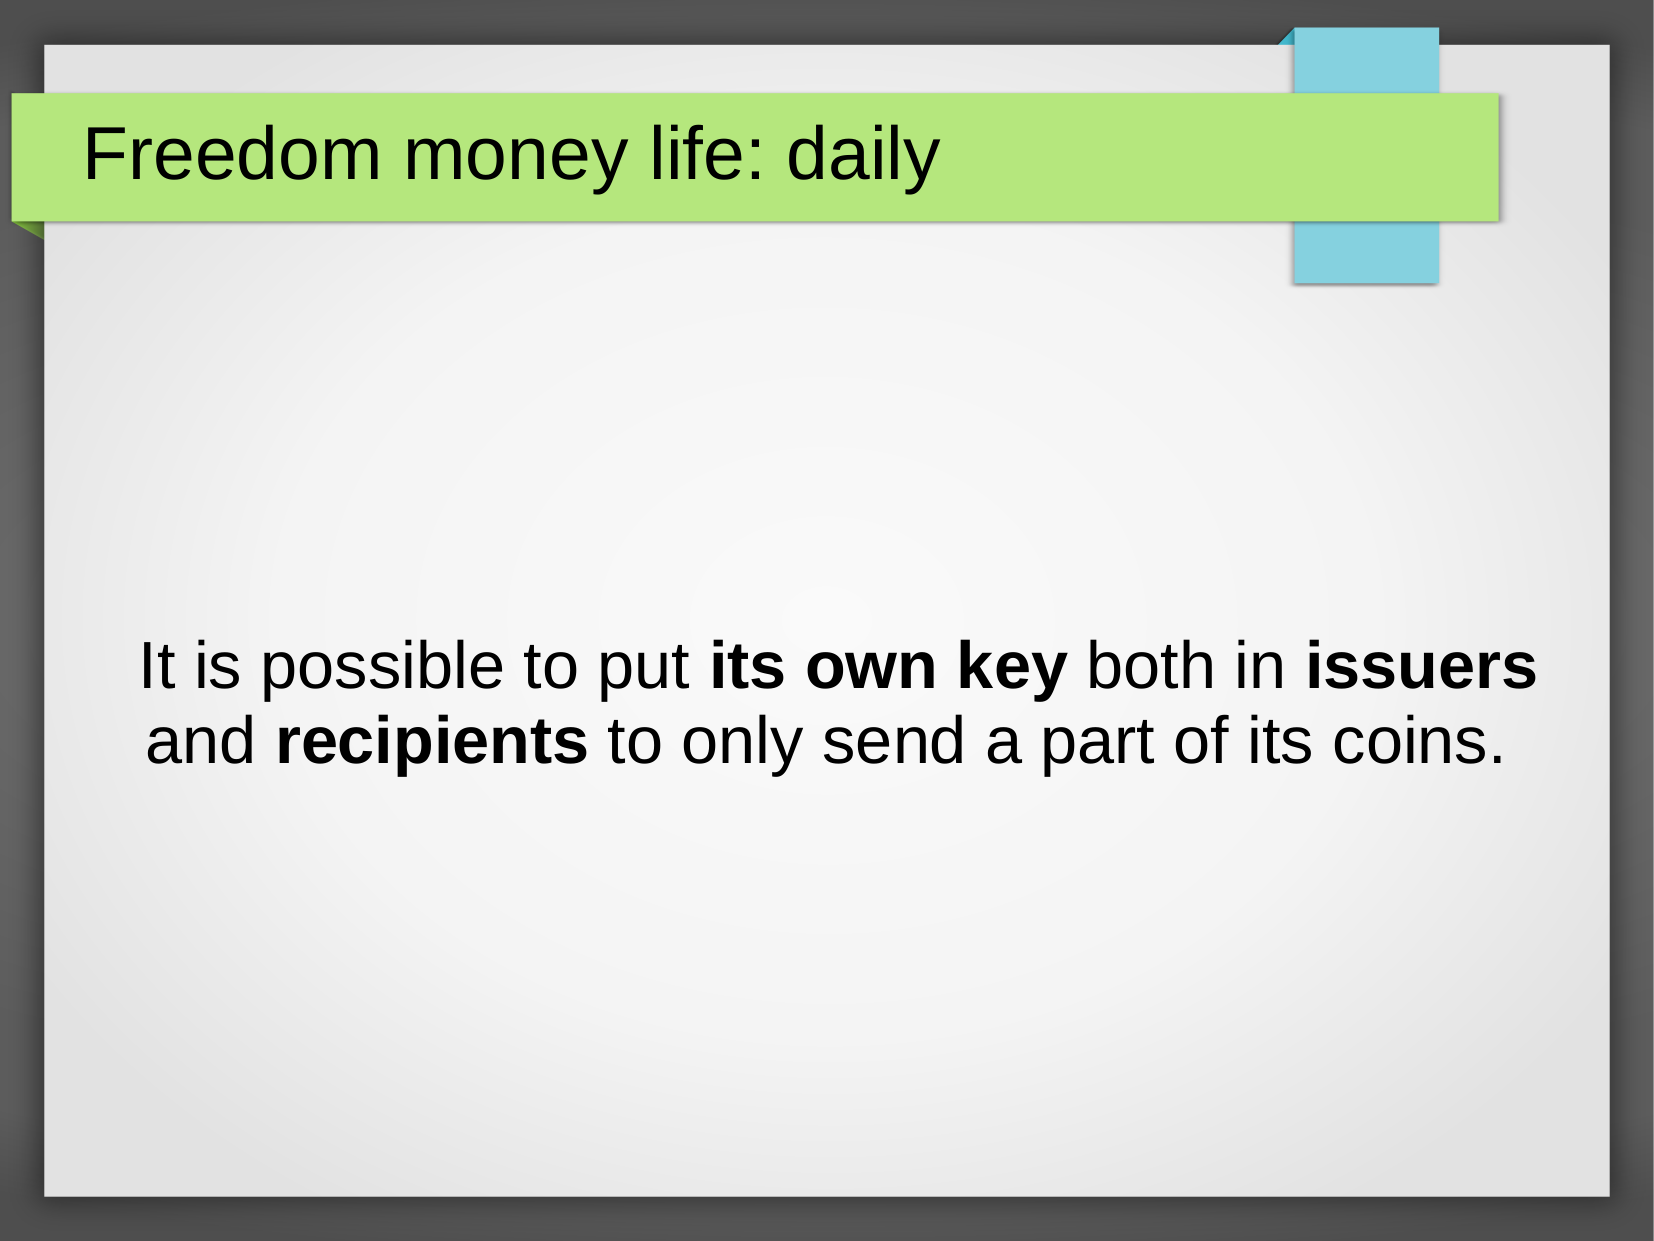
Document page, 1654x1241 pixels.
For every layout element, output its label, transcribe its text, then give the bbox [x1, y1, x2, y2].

title Freedom money life: daily [82, 94, 1501, 213]
picture [0, 0, 1654, 1241]
subtitle It is possible to put its own key both in issuers and recipients to only send a part of its coins. [82, 295, 1571, 1111]
